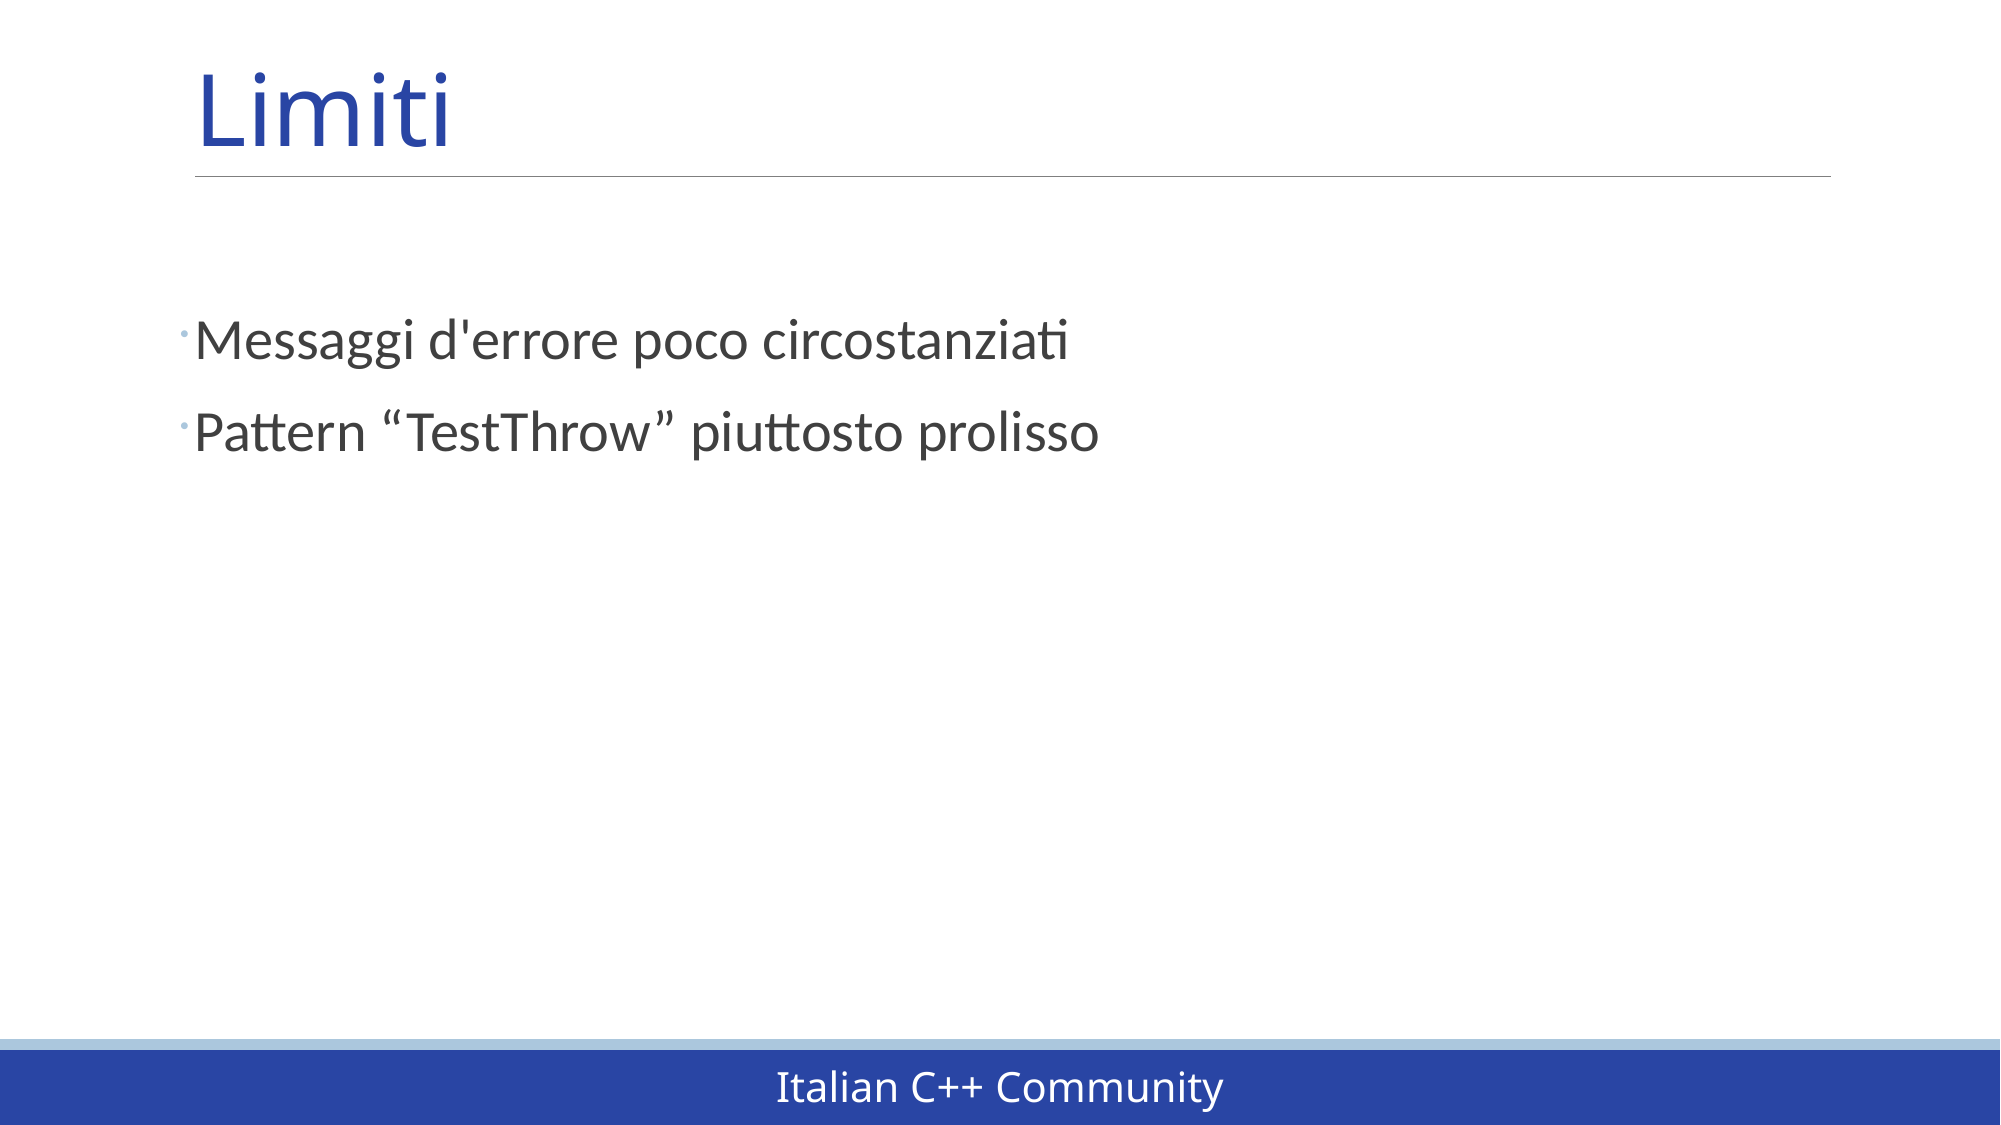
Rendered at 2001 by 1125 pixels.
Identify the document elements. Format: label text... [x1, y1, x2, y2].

title Limiti [179, 2, 1830, 175]
list Messaggi d'errore poco circostanziati Pattern “TestThrow” piuttosto prolisso [179, 202, 1830, 1011]
